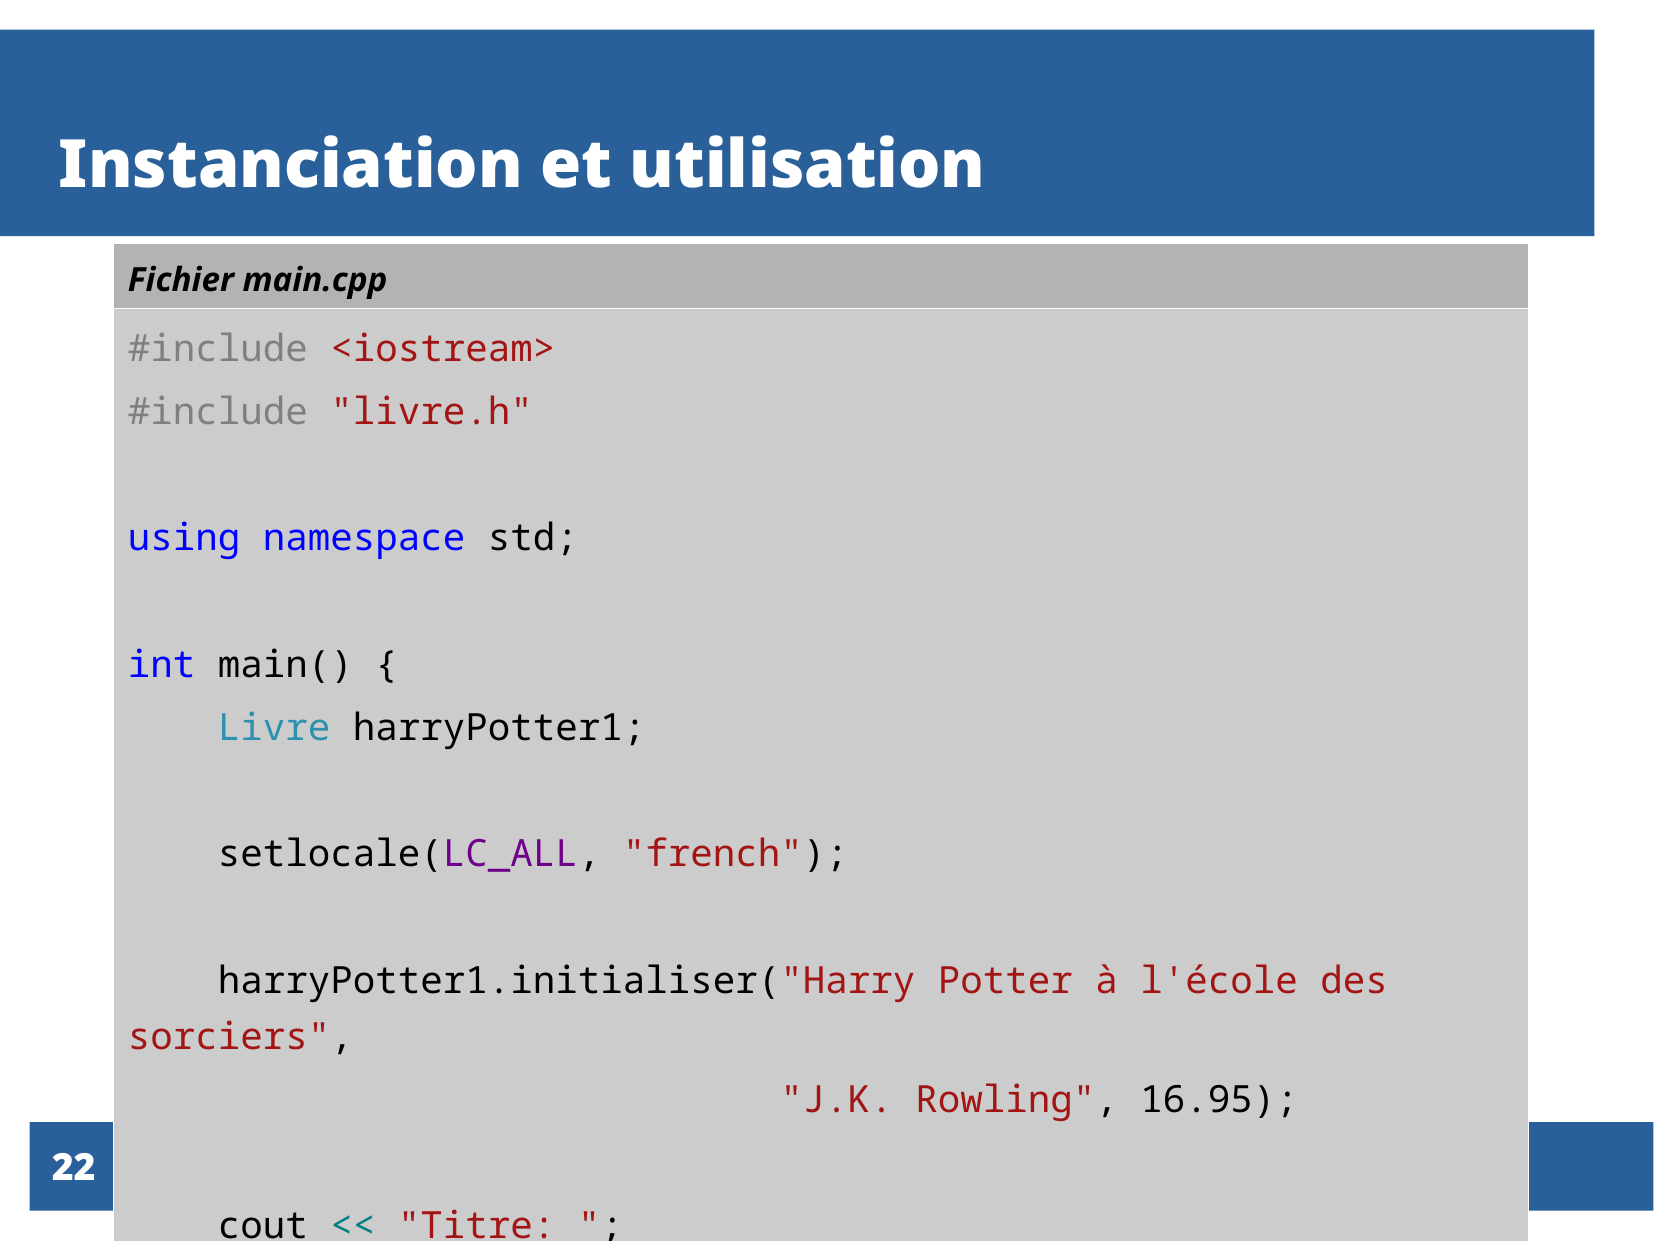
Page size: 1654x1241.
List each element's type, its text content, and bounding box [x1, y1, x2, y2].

table_header Fichier main.cpp [114, 244, 1528, 308]
table_cell #include <iostream> #include "livre.h" using namespace std; int main() { Livre harryPotter1; setlocale(LC_ALL, "french"); harryPotter1.initialiser("Harry Potter à l'école des sorciers", "J.K. Rowling", 16.95); cout << "Titre: "; harryPotter1.afficherTitre(); cout << endl << "Prix: "; harryPotter1.afficherPrix(); } [114, 309, 1528, 1241]
title Instanciation et utilisation [59, 59, 1595, 207]
